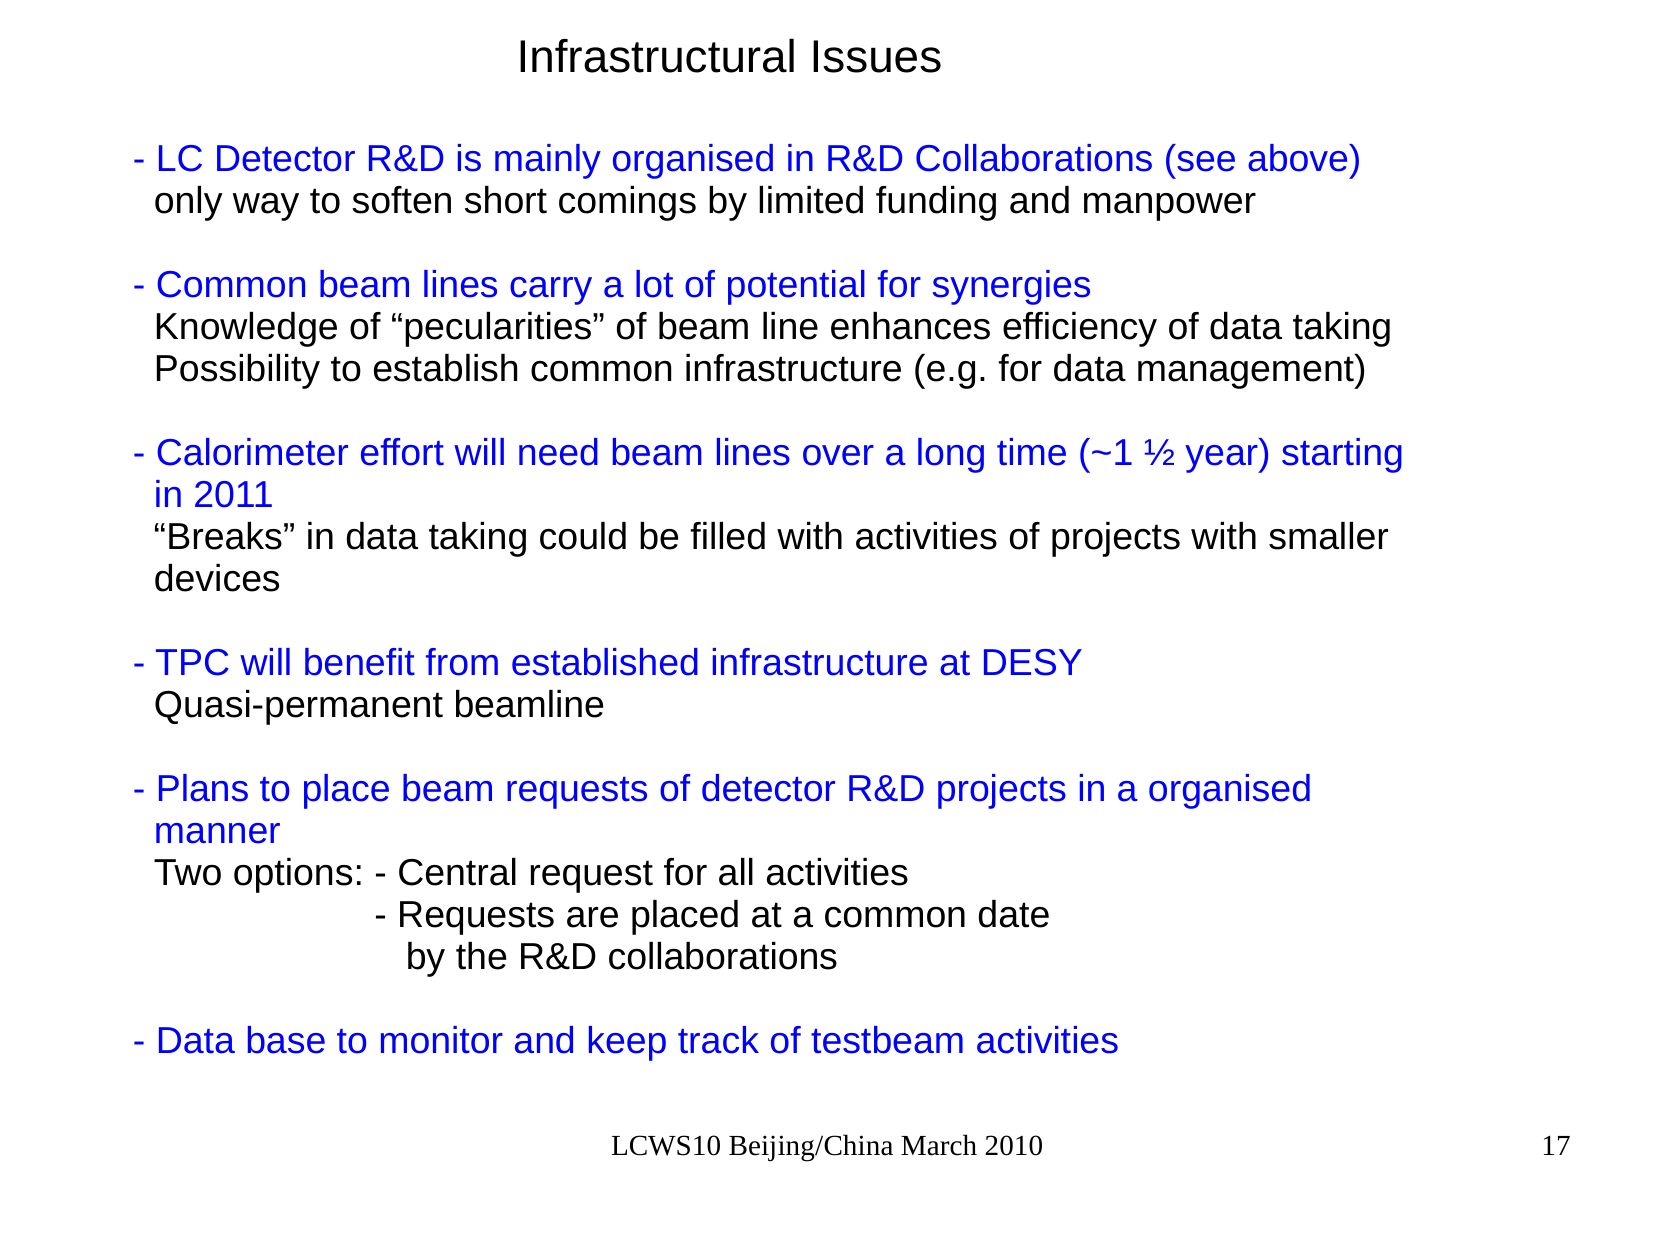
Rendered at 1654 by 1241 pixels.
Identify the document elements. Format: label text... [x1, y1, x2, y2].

text_box Infrastructural Issues [501, 23, 949, 90]
text_box - LC Detector R&D is mainly organised in R&D Collaborations (see above) only way to soften short comings by limited funding and manpower - Common beam lines carry a lot of potential for synergies Knowledge of “pecularities” of beam line enhances efficiency of data taking Possibility to establish common infrastructure (e.g. for data management) - Calorimeter effort will need beam lines over a long time (~1 ½ year) starting in 2011 “Breaks” in data taking could be filled with activities of projects with smaller devices - TPC will benefit from established infrastructure at DESY Quasi-permanent beamline - Plans to place beam requests of detector R&D projects in a organised manner Two options: - Central request for all activities - Requests are placed at a common date by the R&D collaborations - Data base to monitor and keep track of testbeam activities [118, 129, 1423, 1069]
